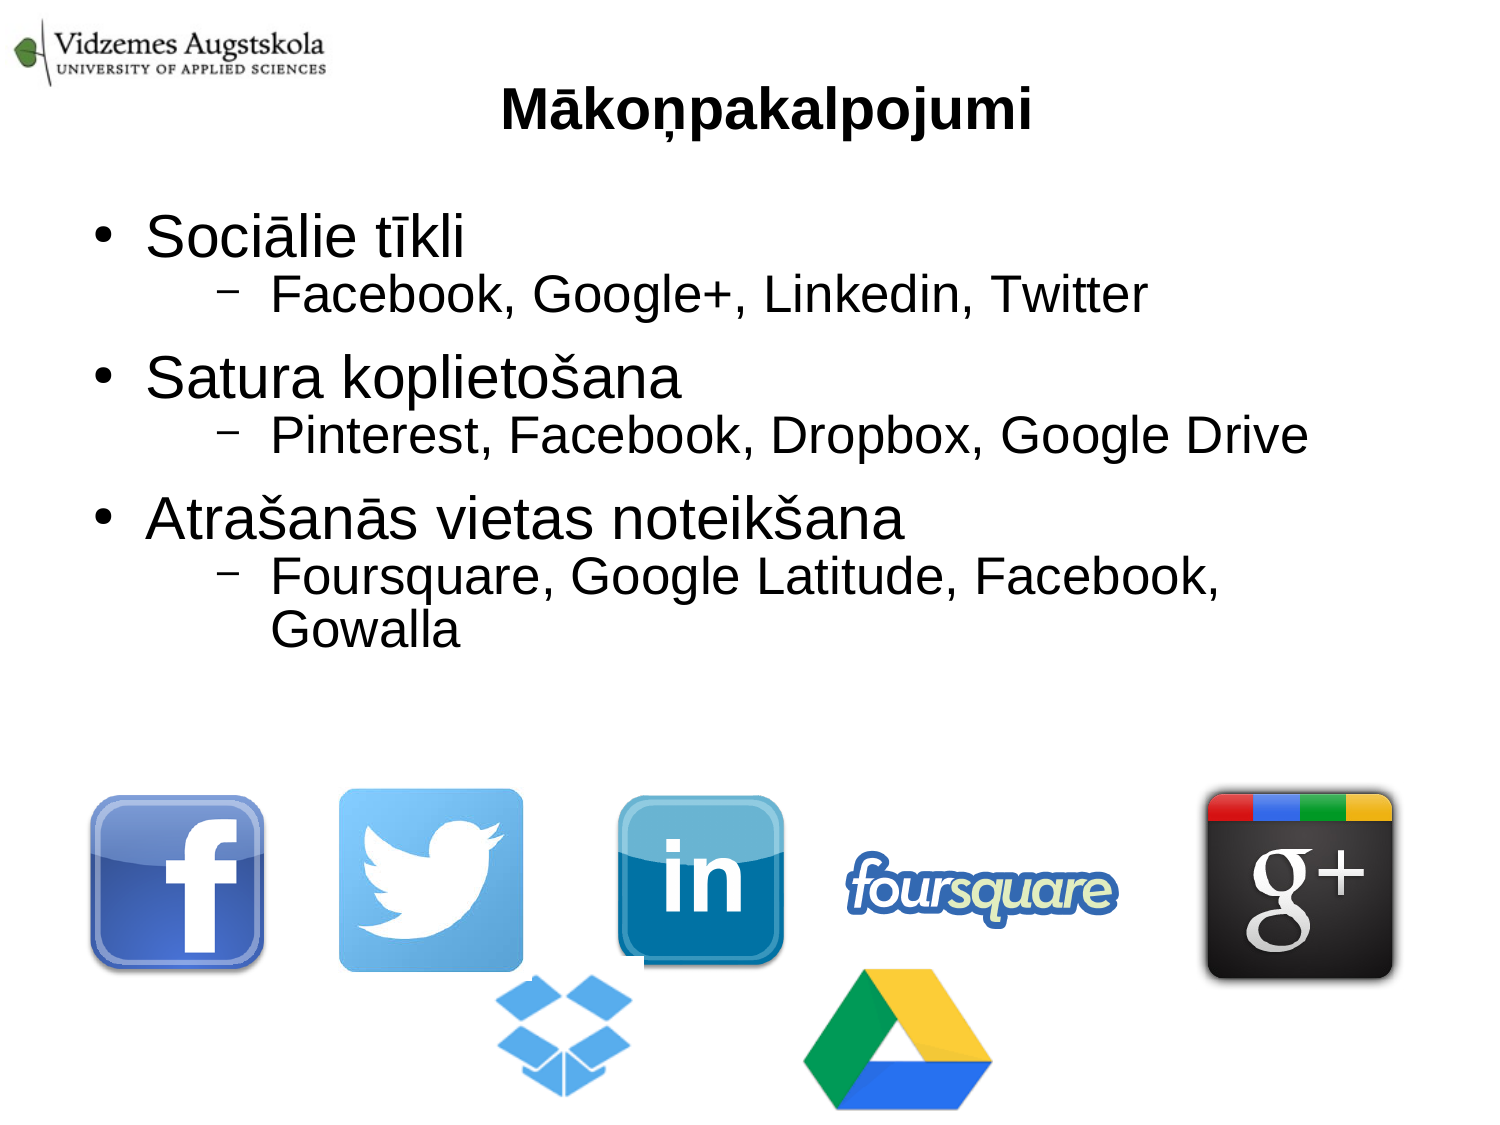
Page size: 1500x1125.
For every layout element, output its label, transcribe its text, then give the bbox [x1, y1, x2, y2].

picture [814, 826, 1147, 961]
list Sociālie tīkli Facebook, Google+, Linkedin, Twitter Satura koplietošana Pinterest, Facebook, Dropbox, Google Drive Atrašanās vietas noteikšana Foursquare, Google Latitude, Facebook, Gowalla [75, 204, 1395, 1075]
picture [5, 2, 334, 102]
picture [802, 968, 993, 1111]
picture [330, 779, 792, 1117]
picture [1181, 767, 1418, 1004]
picture [82, 791, 272, 981]
title Mākoņpakalpojumi [75, 44, 1425, 177]
